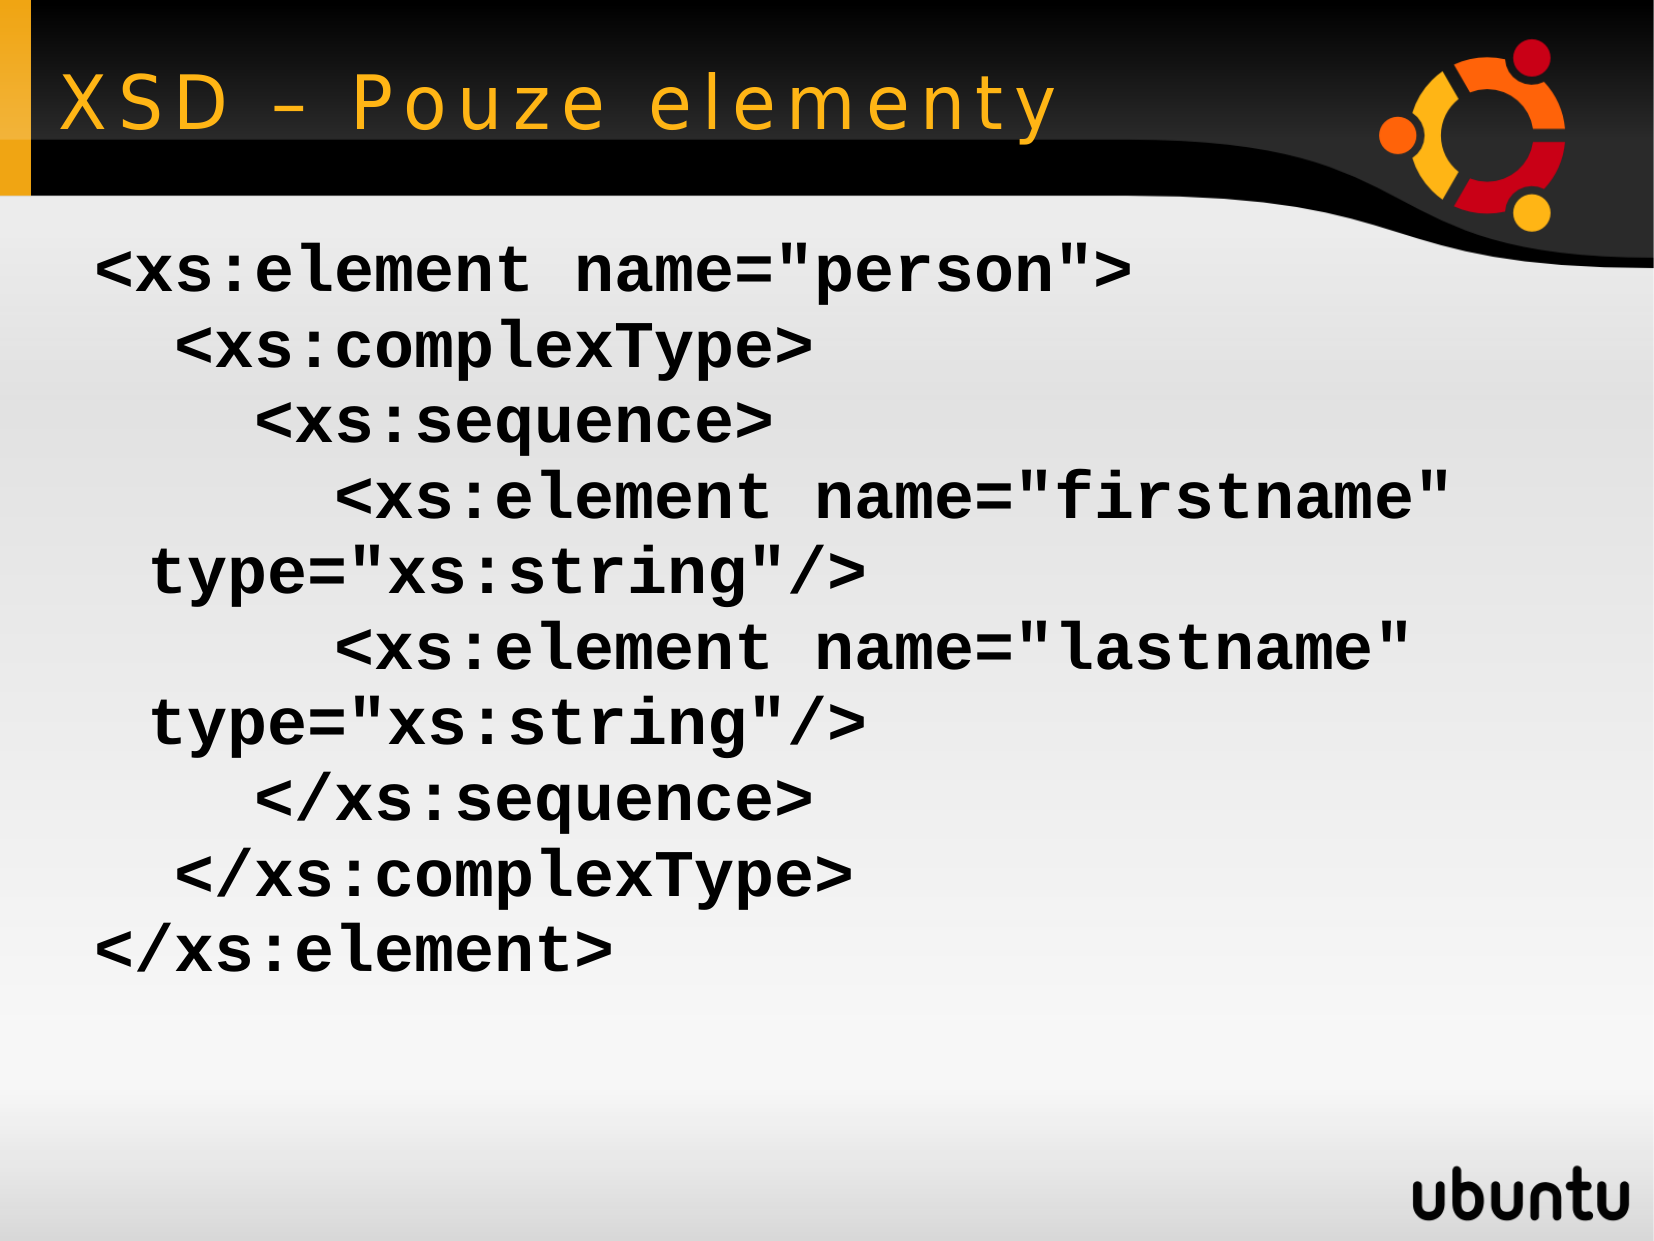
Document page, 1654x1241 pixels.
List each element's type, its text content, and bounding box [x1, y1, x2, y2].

picture [0, 0, 1654, 1241]
list <xs:element name="person"> <xs:complexType> <xs:sequence> <xs:element name="firstname" type="xs:string"/> <xs:element name="lastname" type="xs:string"/> </xs:sequence> </xs:complexType> </xs:element> [76, 236, 1565, 1055]
title XSD – Pouze elementy [59, 29, 1270, 178]
